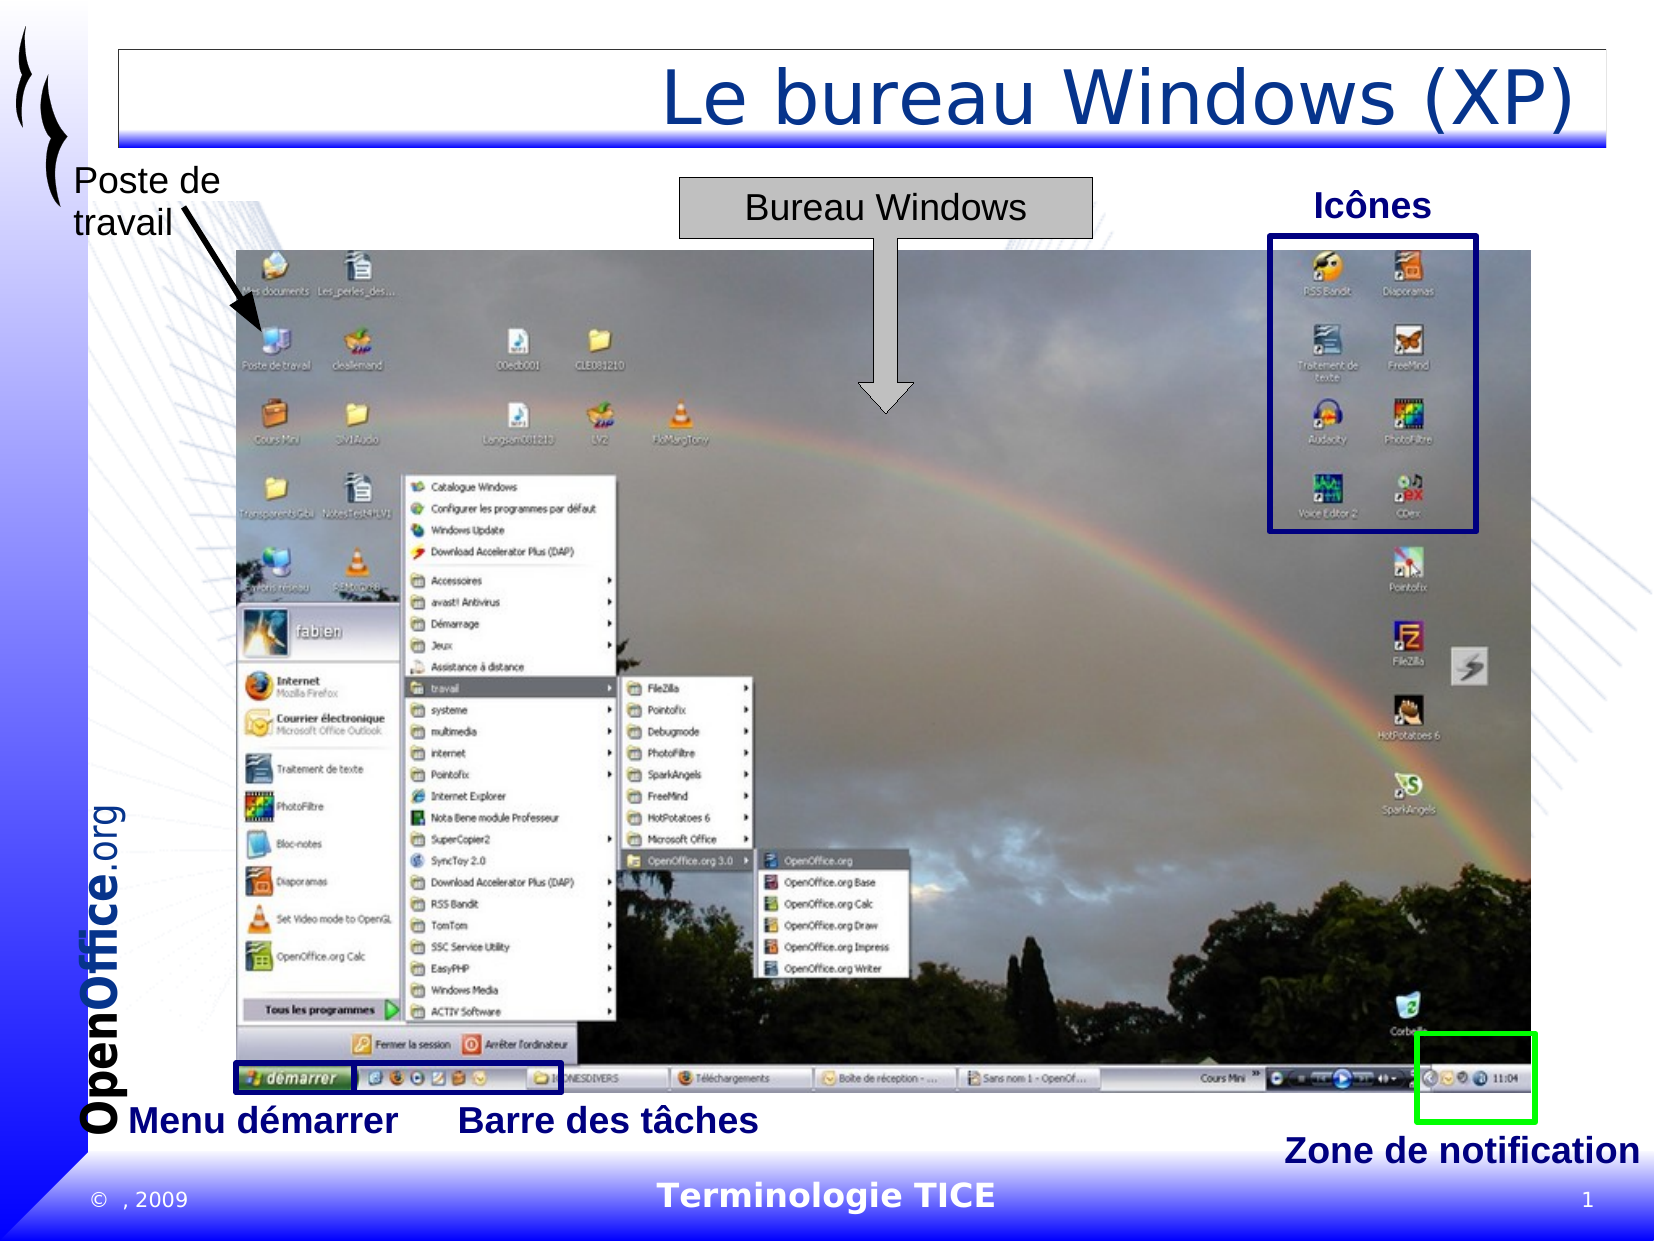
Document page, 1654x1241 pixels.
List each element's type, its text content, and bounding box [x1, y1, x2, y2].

picture [239, 1066, 351, 1090]
text_box Barre des tâches [442, 1092, 775, 1151]
text_box Bureau Windows [679, 177, 1093, 414]
picture [1273, 250, 1473, 529]
picture [357, 1066, 558, 1090]
text_box Zone de notification [1269, 1122, 1654, 1181]
title Le bureau Windows (XP) [118, 49, 1607, 148]
picture [236, 250, 1531, 1093]
text_box Poste de travail [58, 152, 247, 252]
text_box Icônes [1298, 177, 1448, 236]
picture [1420, 1036, 1531, 1093]
text_box Menu démarrer [113, 1092, 414, 1152]
